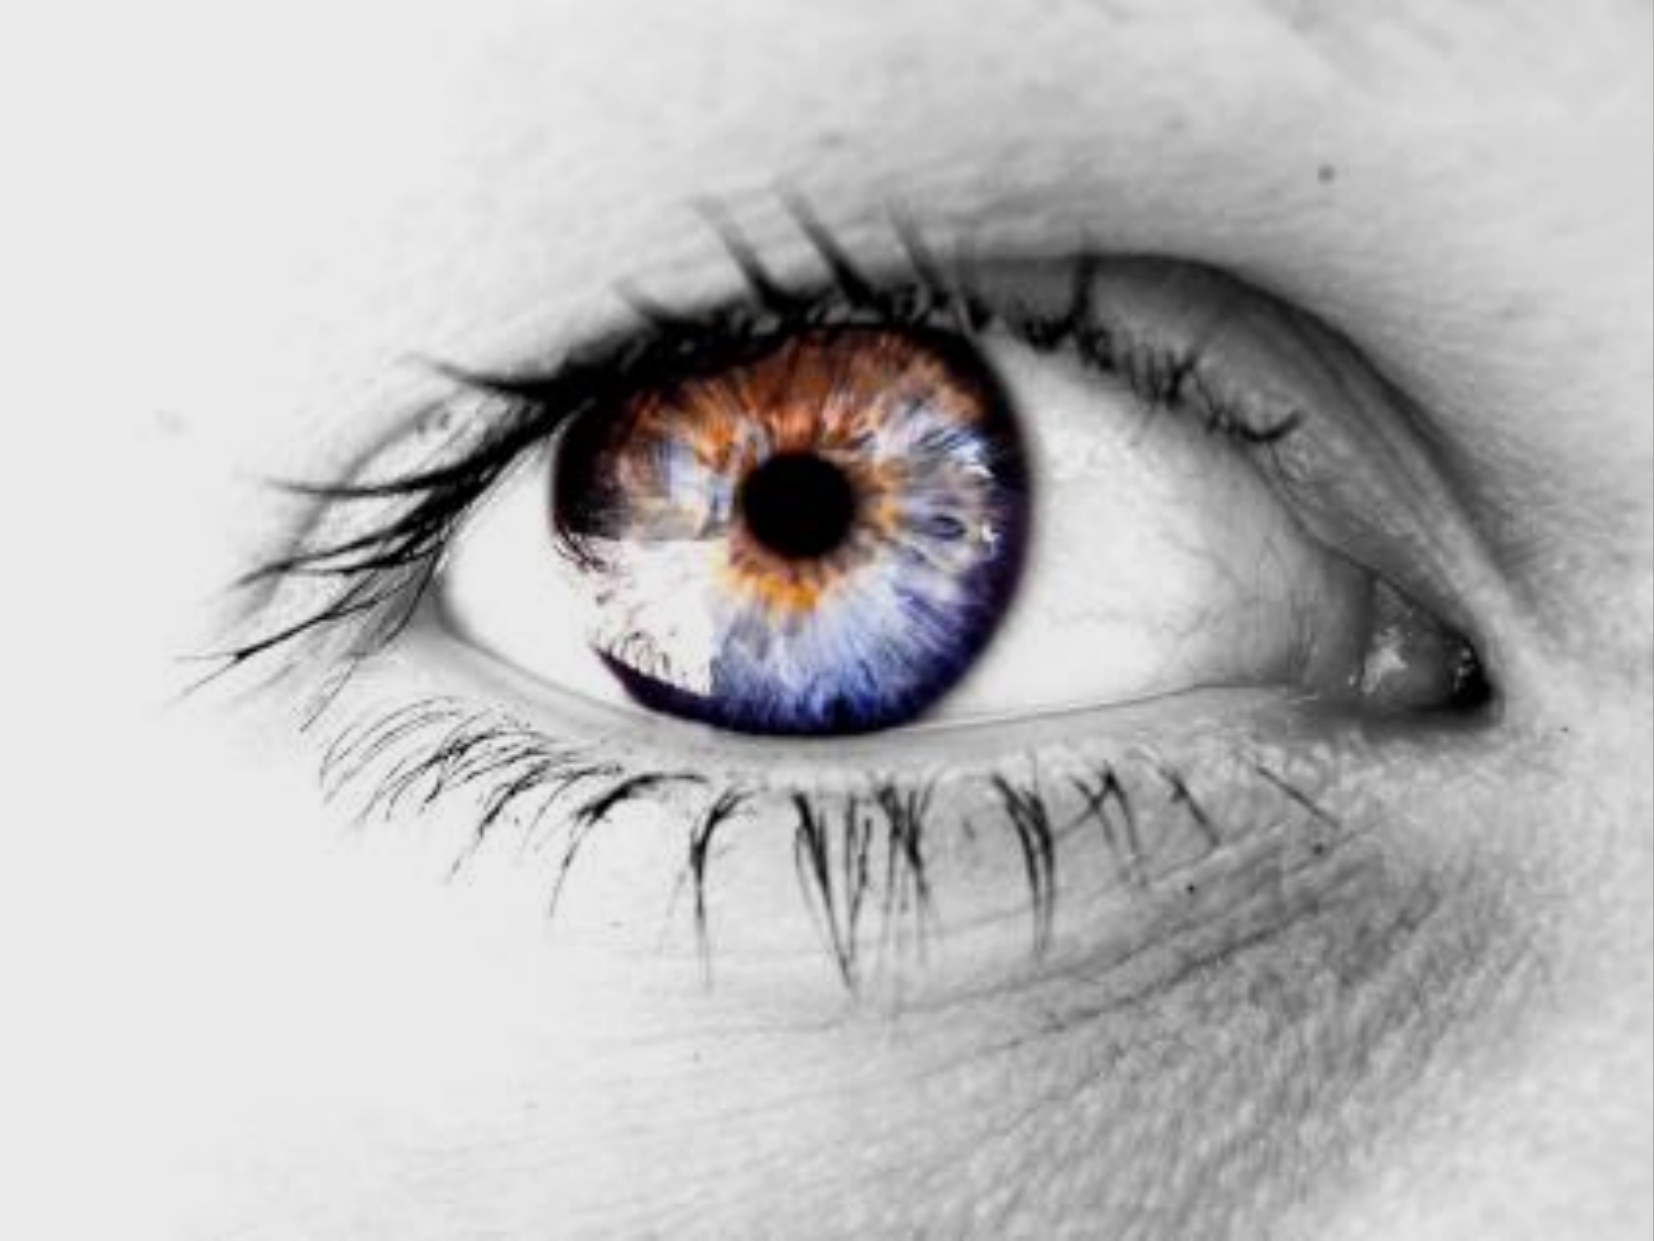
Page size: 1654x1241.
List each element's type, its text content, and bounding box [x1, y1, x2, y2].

subtitle Lat oss sjå litt på kloakken med andre auge [82, 35, 1571, 1123]
picture [0, 0, 1654, 1241]
